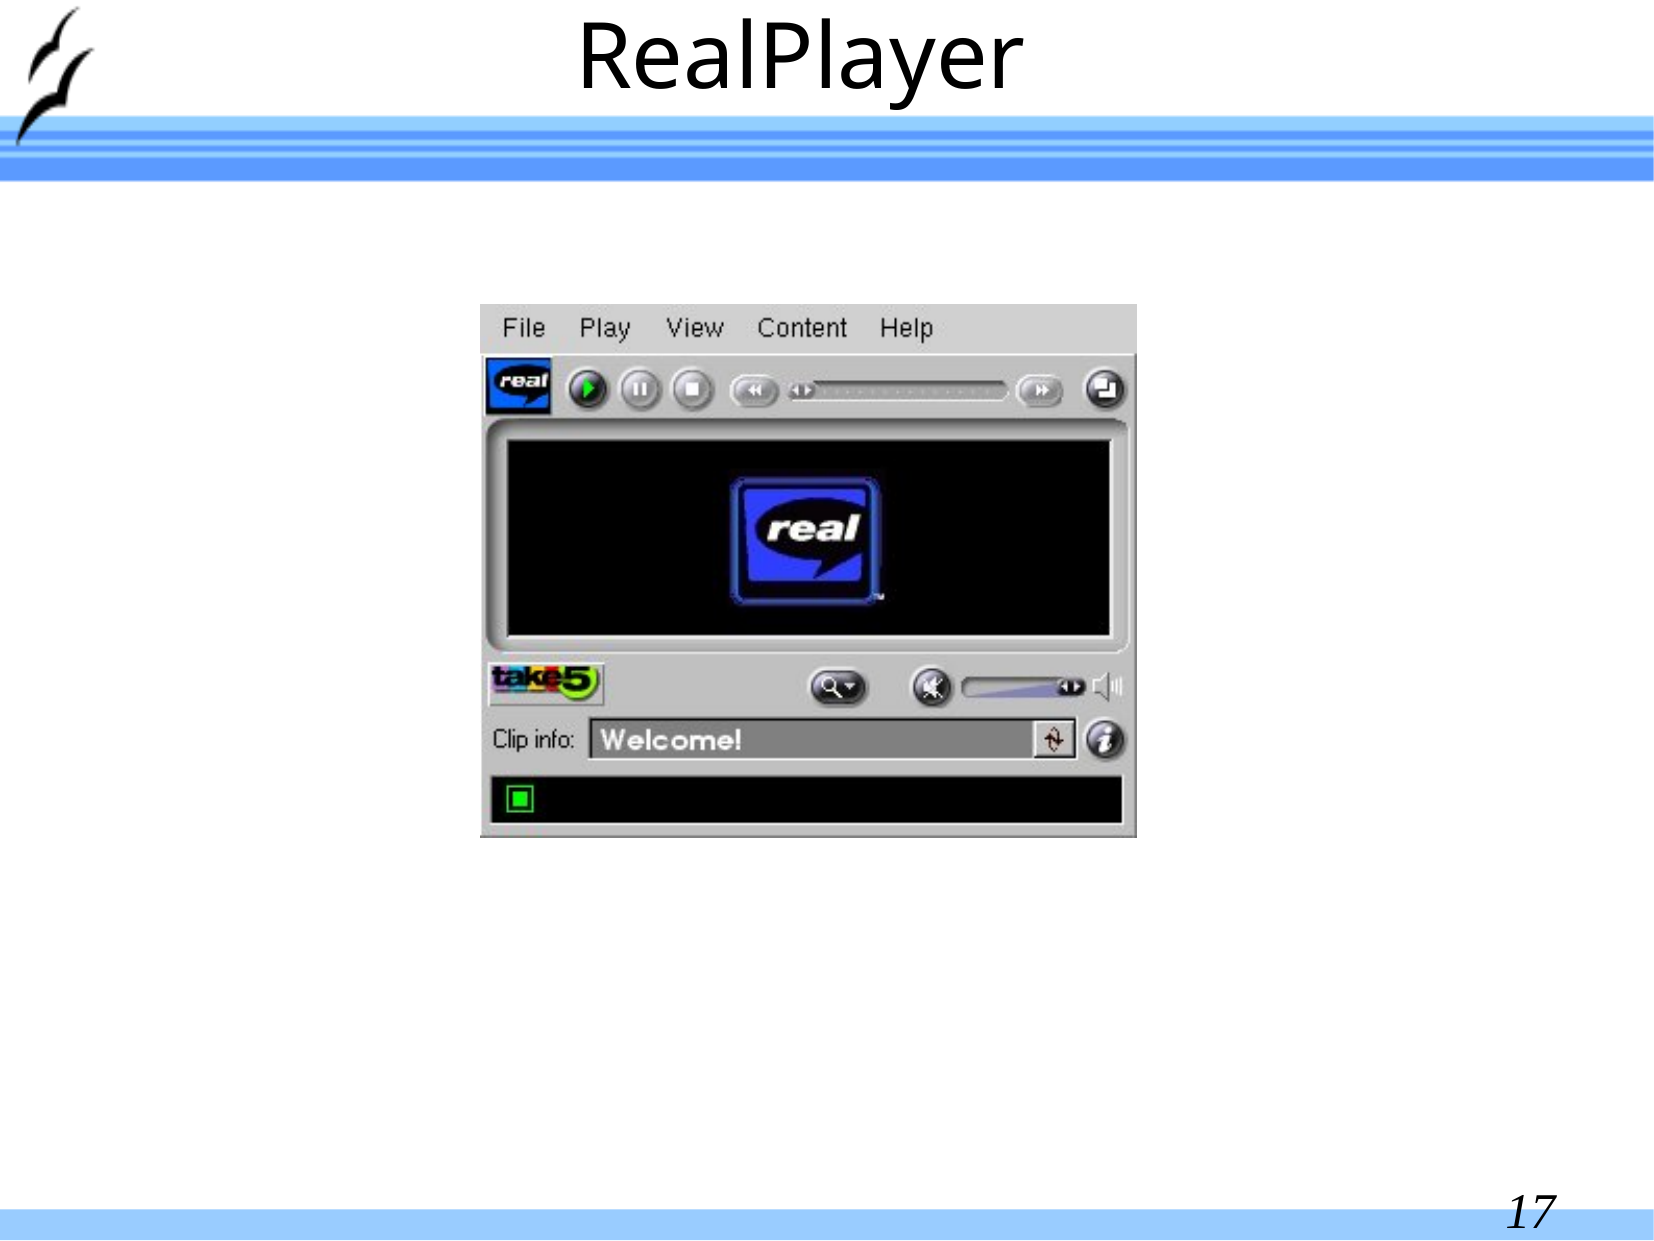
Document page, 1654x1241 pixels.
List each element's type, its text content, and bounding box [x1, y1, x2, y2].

picture [0, 0, 1654, 188]
title RealPlayer [94, 0, 1507, 121]
picture [480, 304, 1137, 838]
